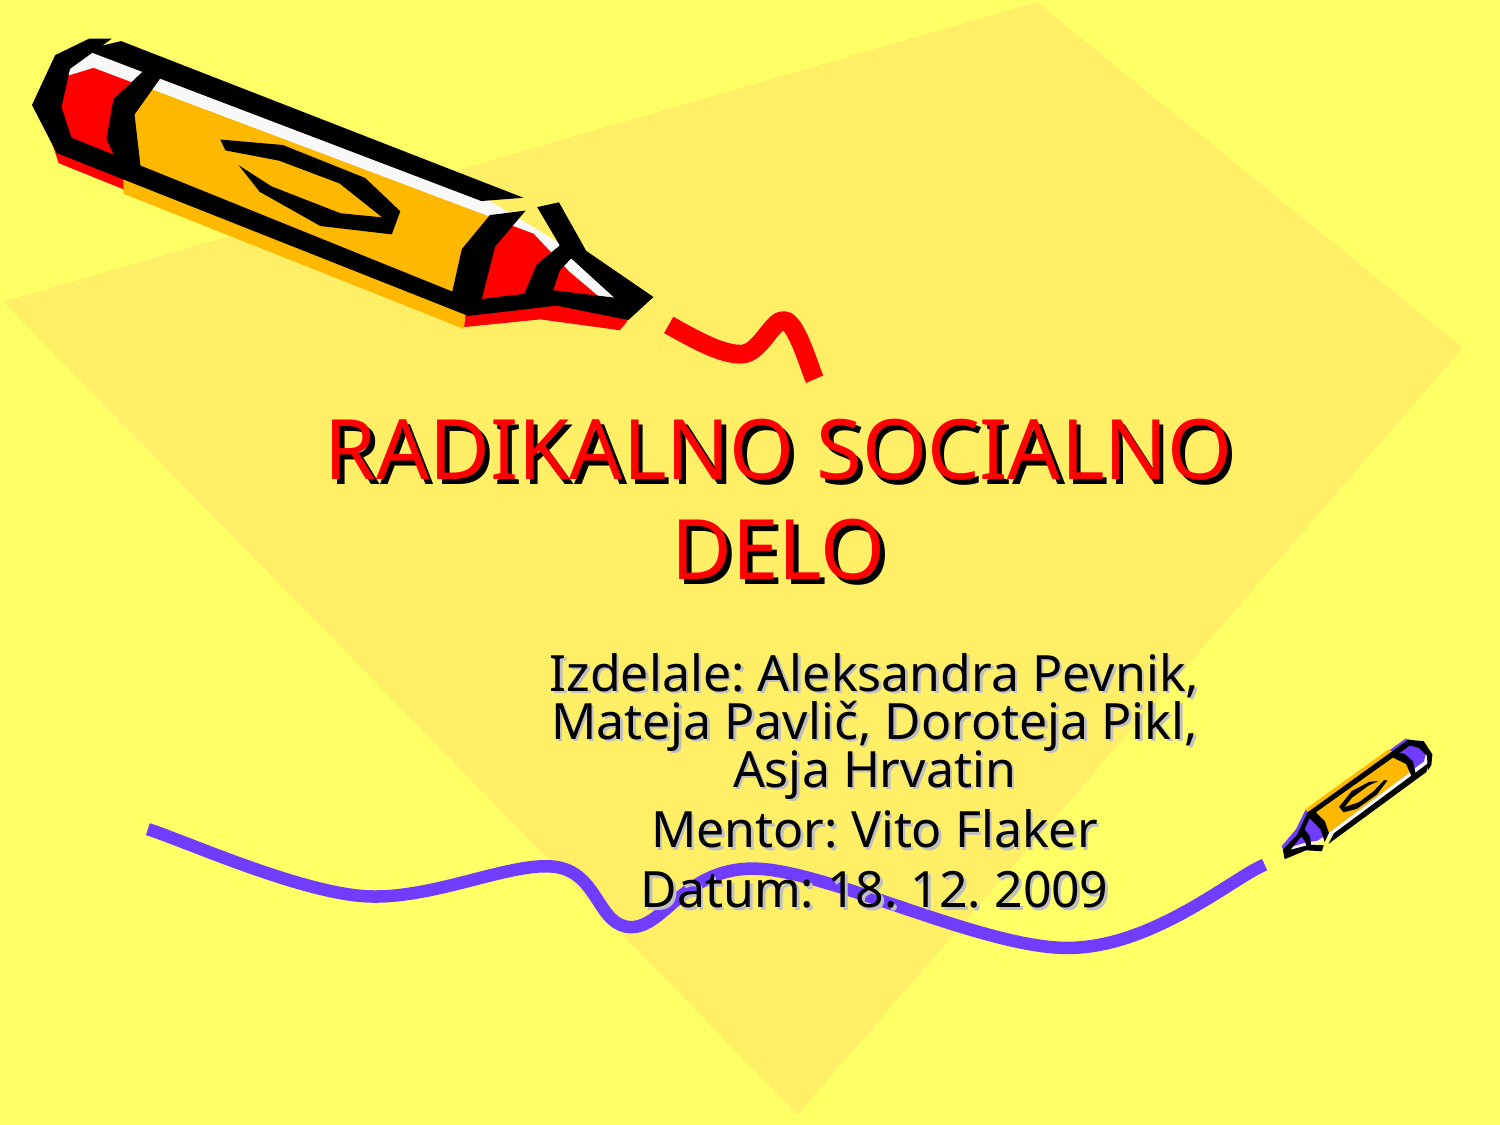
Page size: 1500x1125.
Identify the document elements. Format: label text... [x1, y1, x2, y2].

subtitle Izdelale: Aleksandra Pevnik, Mateja Pavlič, Doroteja Pikl, Asja Hrvatin Mentor: Vito Flaker Datum: 18. 12. 2009 [525, 645, 1225, 947]
title RADIKALNO SOCIALNO DELO [253, 388, 1304, 604]
